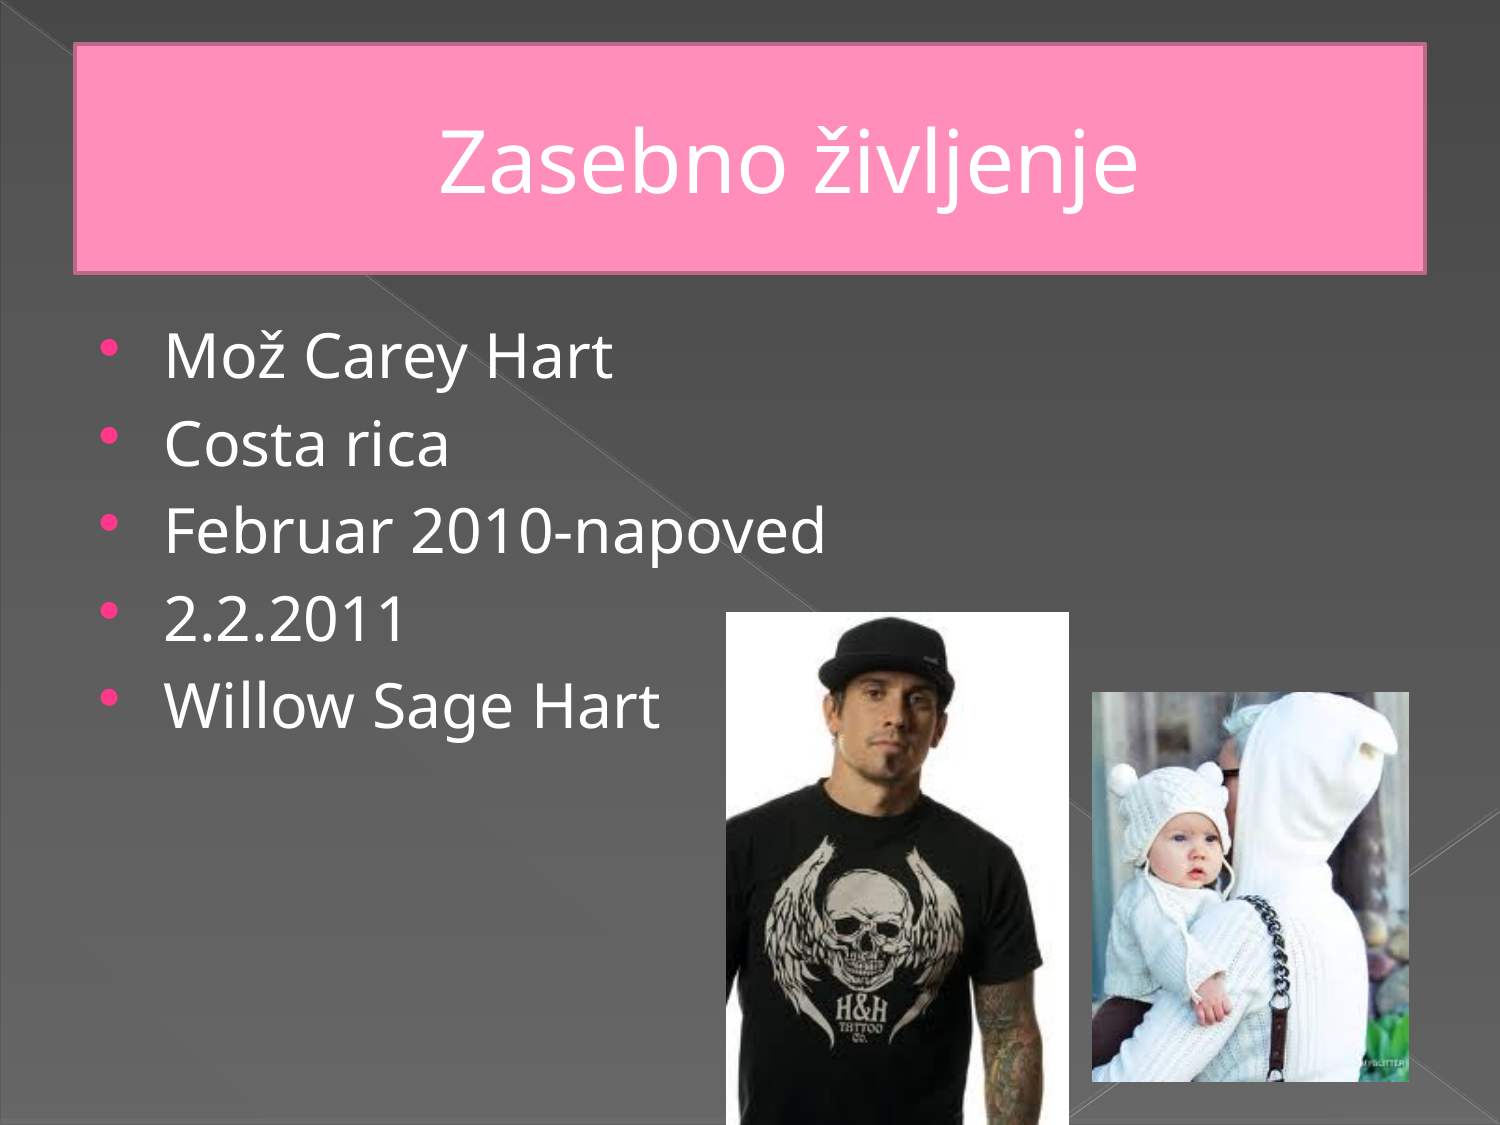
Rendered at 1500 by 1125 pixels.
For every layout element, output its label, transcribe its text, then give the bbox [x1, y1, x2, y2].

list Mož Carey Hart Costa rica Februar 2010-napoved 2.2.2011 Willow Sage Hart [75, 308, 1425, 1059]
picture [726, 612, 1069, 1125]
picture [1092, 692, 1409, 1082]
title Zasebno življenje [75, 43, 1425, 274]
